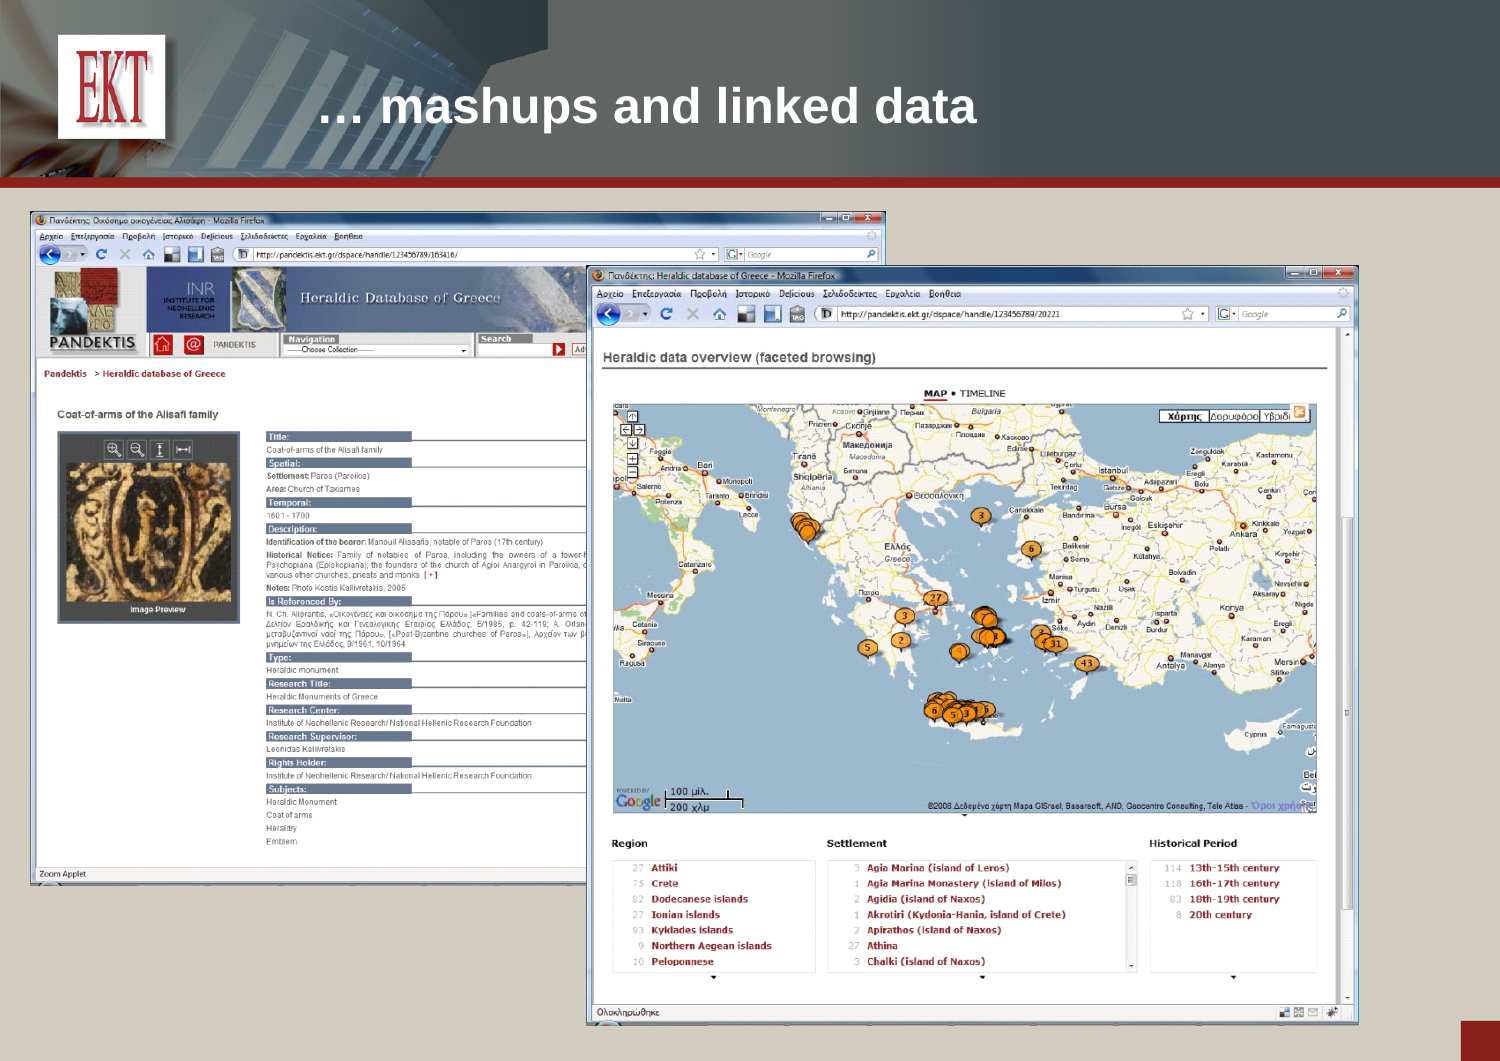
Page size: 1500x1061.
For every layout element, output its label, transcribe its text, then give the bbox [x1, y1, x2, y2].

picture [0, 0, 1500, 1061]
title … mashups and linked data [301, 42, 1426, 165]
